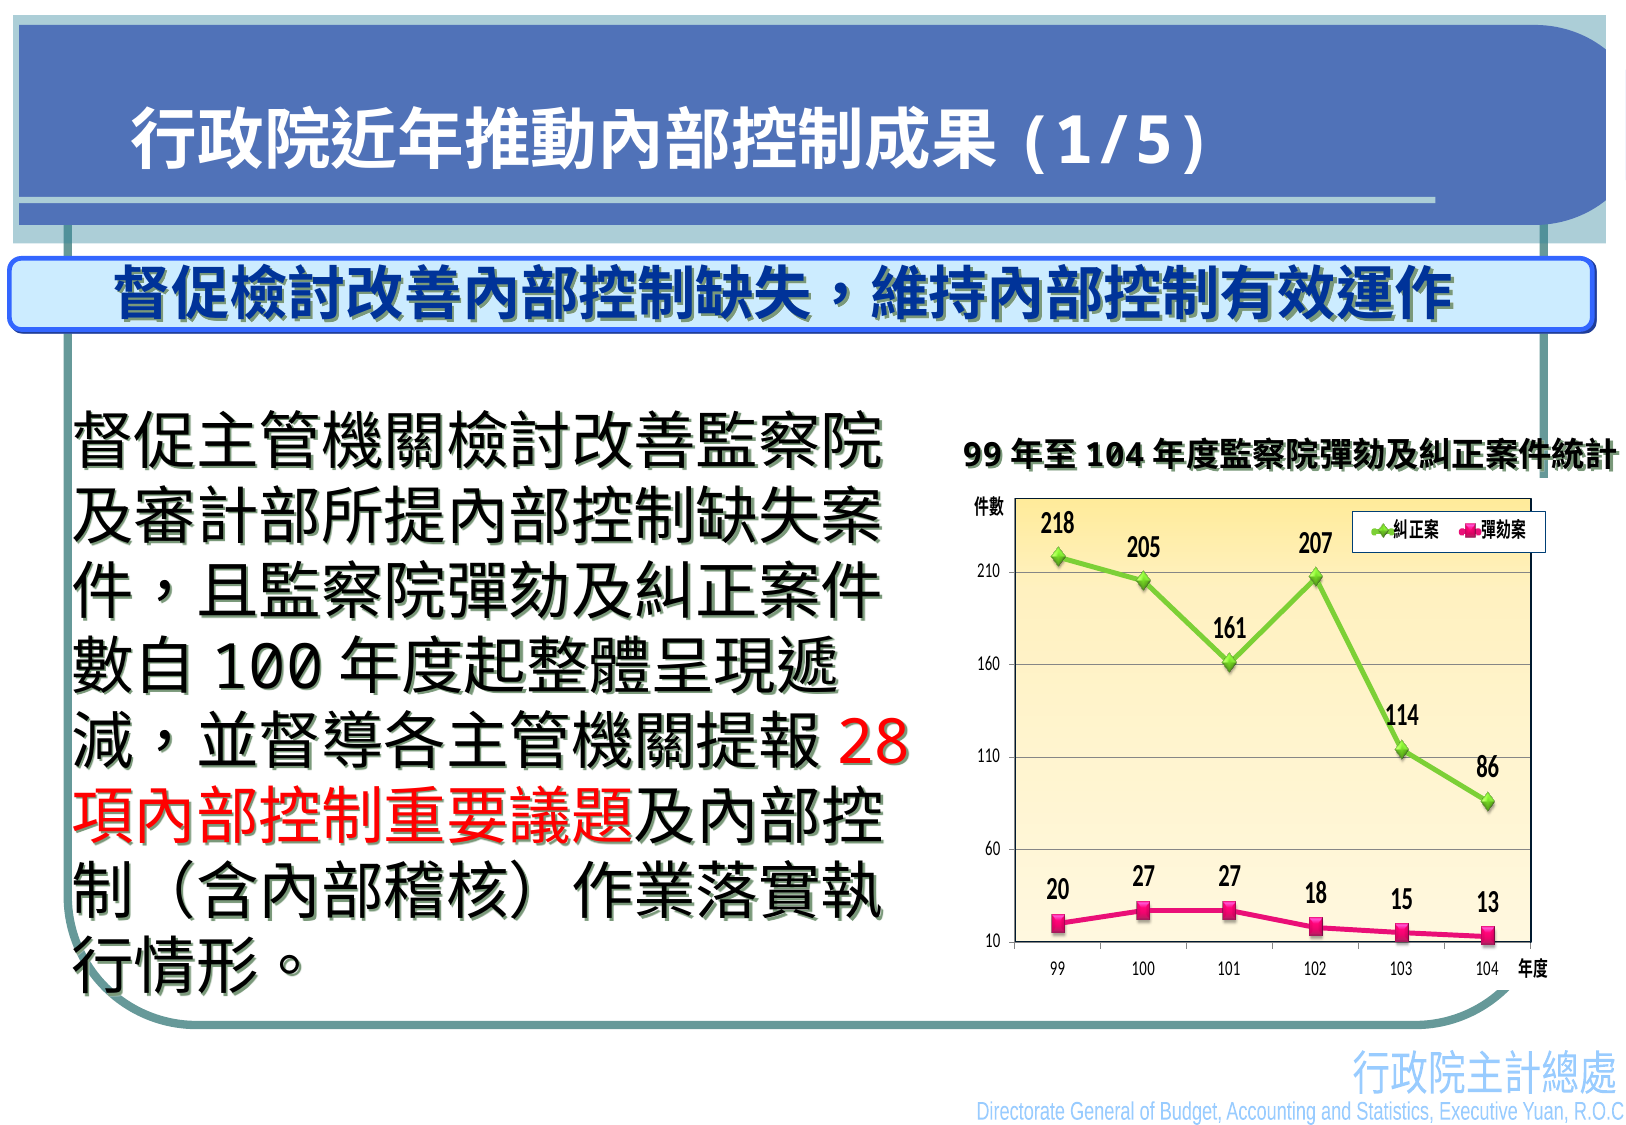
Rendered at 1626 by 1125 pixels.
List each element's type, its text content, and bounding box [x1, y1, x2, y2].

text_box 督促主管機關檢討改善監察院及審計部所提內部控制缺失案件，且監察院彈劾及糾正案件數自100年度起整體呈現遞減，並督導各主管機關提報28項內部控制重要議題及內部控制（含內部稽核）作業落實執行情形。 [57, 393, 943, 1008]
text_box 行政院近年推動內部控制成果(1/5) [116, 66, 1391, 185]
text_box 99年至104年度監察院彈劾及糾正案件統計 [947, 426, 1625, 481]
text_box [1497, 258, 1593, 330]
text_box [9, 258, 98, 330]
text_box 督促檢討改善內部控制缺失，維持內部控制有效運作 [98, 249, 1497, 334]
picture [966, 481, 1557, 990]
